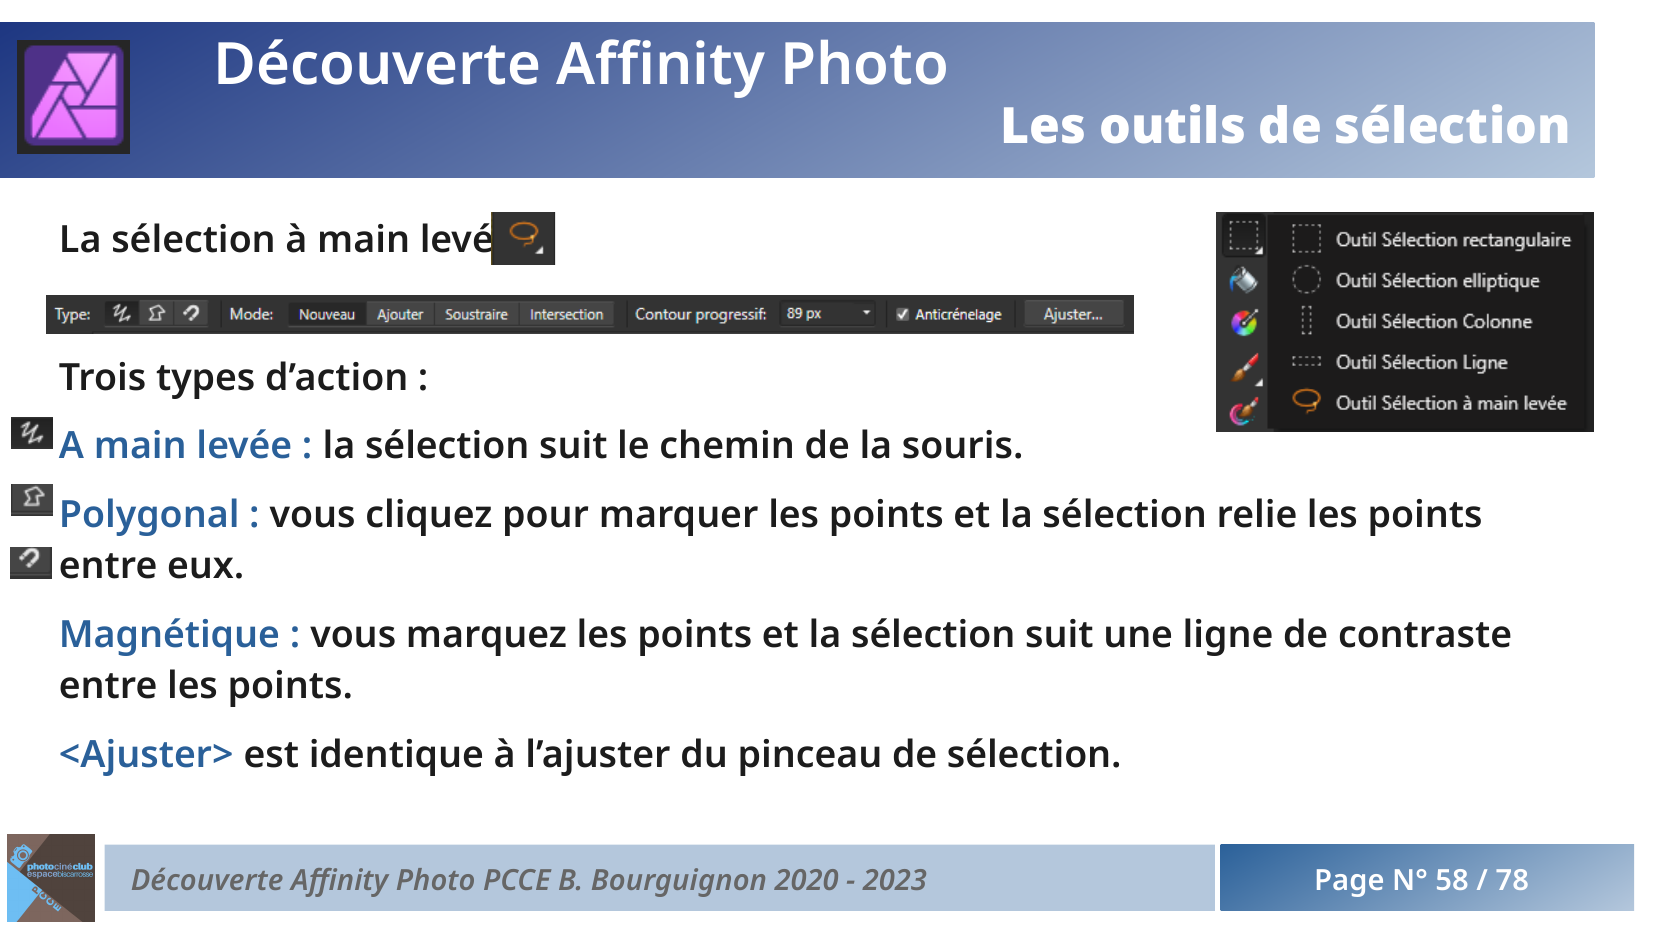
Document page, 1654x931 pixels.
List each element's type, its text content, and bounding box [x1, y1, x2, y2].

picture [10, 547, 52, 579]
picture [11, 484, 53, 516]
picture [7, 834, 95, 922]
picture [46, 295, 1134, 334]
list La sélection à main levée : Trois types d’action : A main levée : la sélection suit le chemin de la souris. Polygonal : vous cliquez pour marquer les points et la sélection relie les points entre eux. Magnétique : vous marquez les points et la sélection suit une ligne de contraste entre les points. <Ajuster> est identique à l’ajuster du pinceau de sélection. [59, 212, 1565, 820]
picture [11, 417, 53, 449]
title Les outils de sélection [874, 47, 1571, 158]
picture [491, 212, 556, 265]
picture [17, 40, 130, 154]
picture [1216, 212, 1594, 432]
